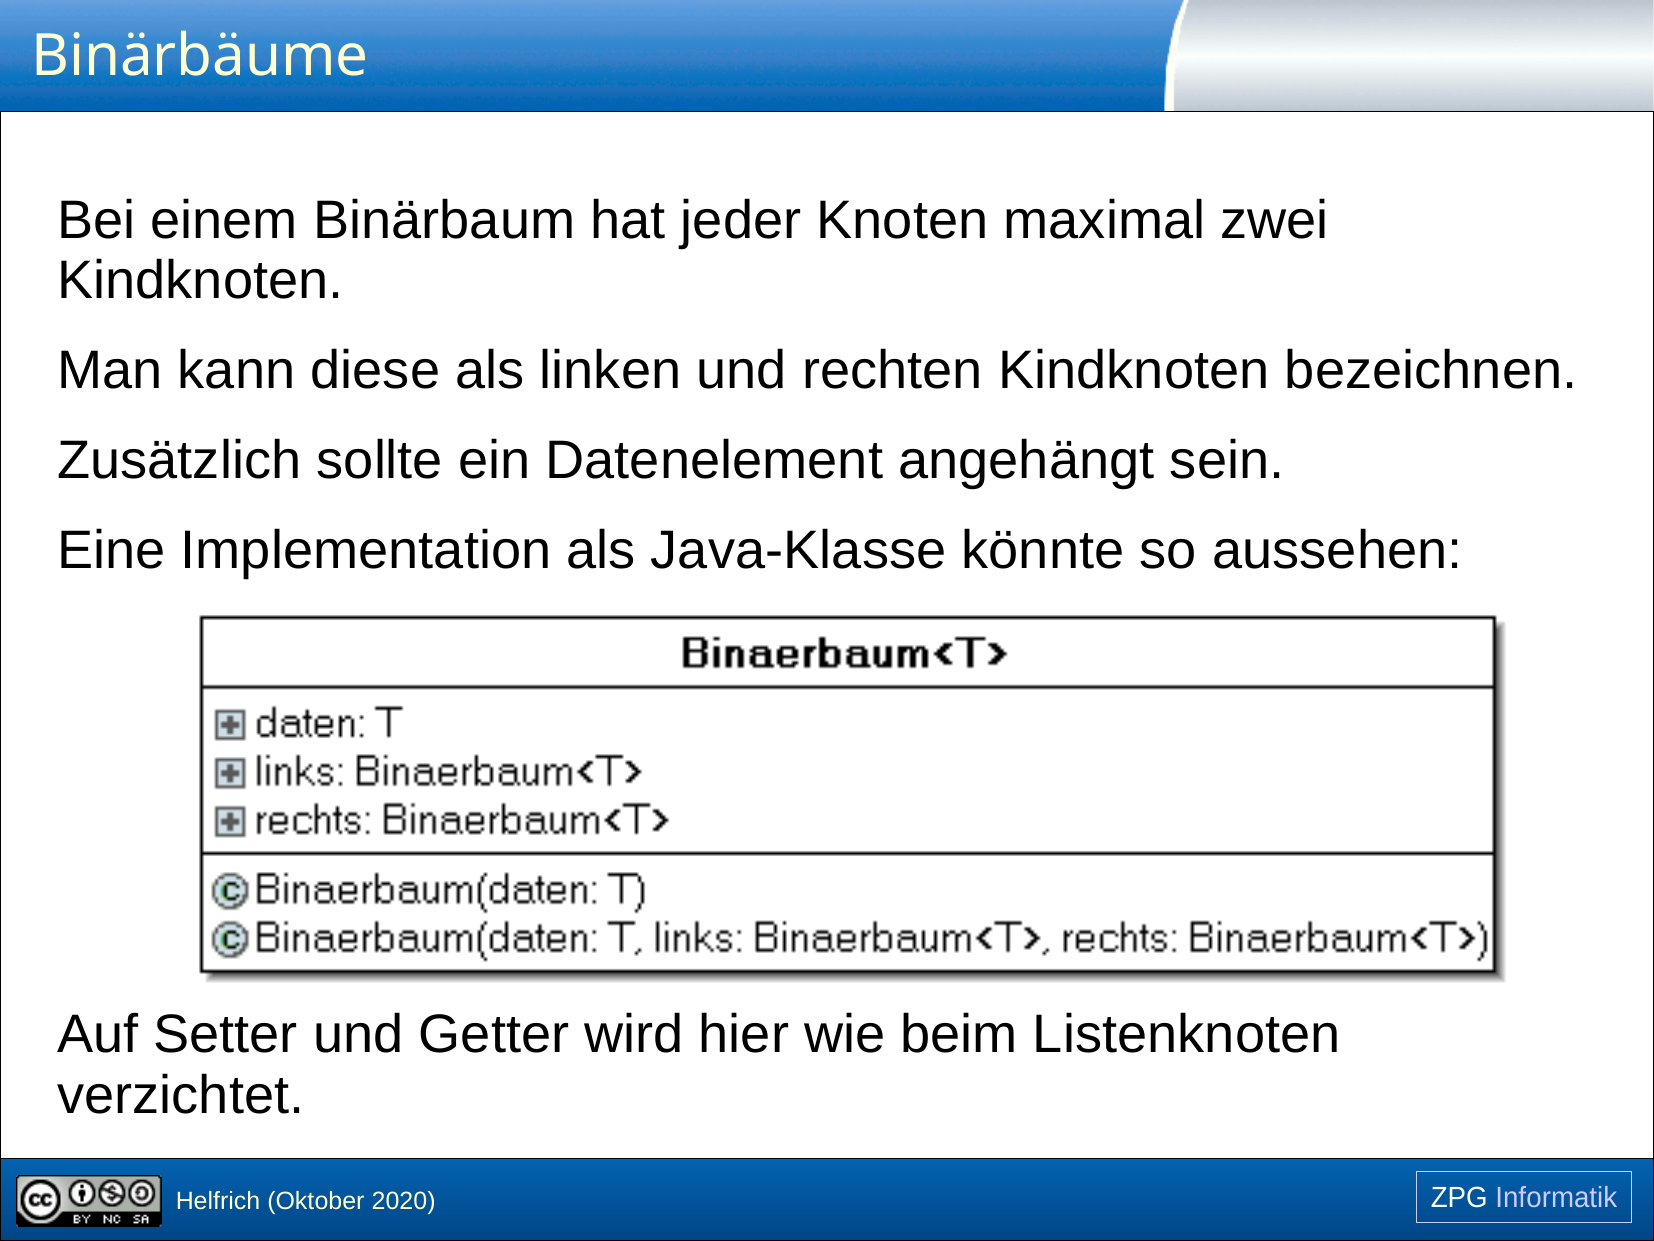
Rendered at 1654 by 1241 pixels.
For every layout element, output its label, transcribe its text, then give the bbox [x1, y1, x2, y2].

list Bei einem Binärbaum hat jeder Knoten maximal zwei Kindknoten. Man kann diese als linken und rechten Kindknoten bezeichnen. Zusätzlich sollte ein Datenelement angehängt sein. Eine Implementation als Java-Klasse könnte so aussehen: Auf Setter und Getter wird hier wie beim Listenknoten verzichtet. [57, 189, 1605, 1125]
title Binärbäume [31, 14, 1151, 92]
picture [0, 0, 1654, 111]
picture [16, 1175, 162, 1227]
picture [198, 614, 1509, 986]
